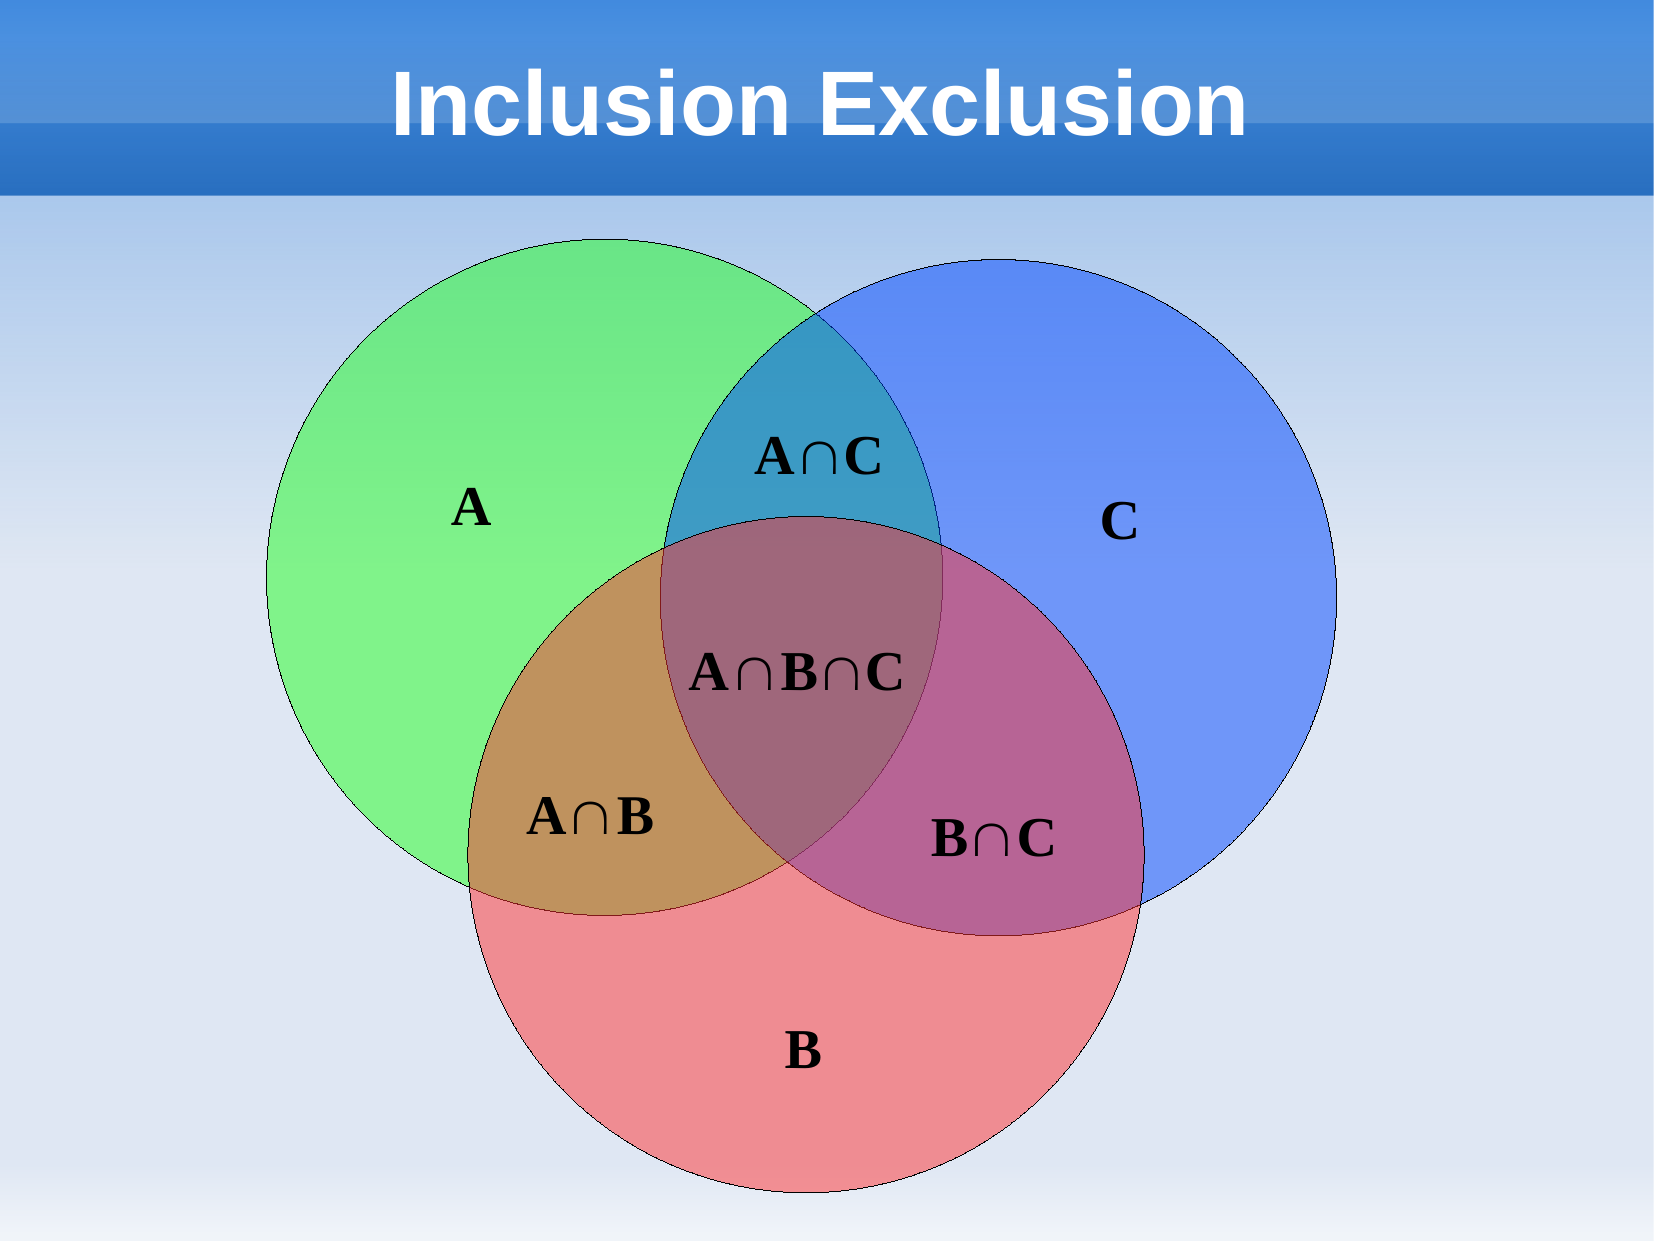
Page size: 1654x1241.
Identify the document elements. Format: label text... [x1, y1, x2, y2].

chart [1093, 485, 1146, 559]
title Inclusion Exclusion [76, 0, 1565, 208]
chart [776, 1013, 829, 1087]
chart [680, 635, 912, 709]
text_box [266, 239, 1337, 1193]
chart [746, 420, 891, 494]
picture [0, 0, 1654, 1241]
chart [922, 801, 1063, 876]
chart [443, 470, 498, 545]
chart [518, 779, 660, 853]
